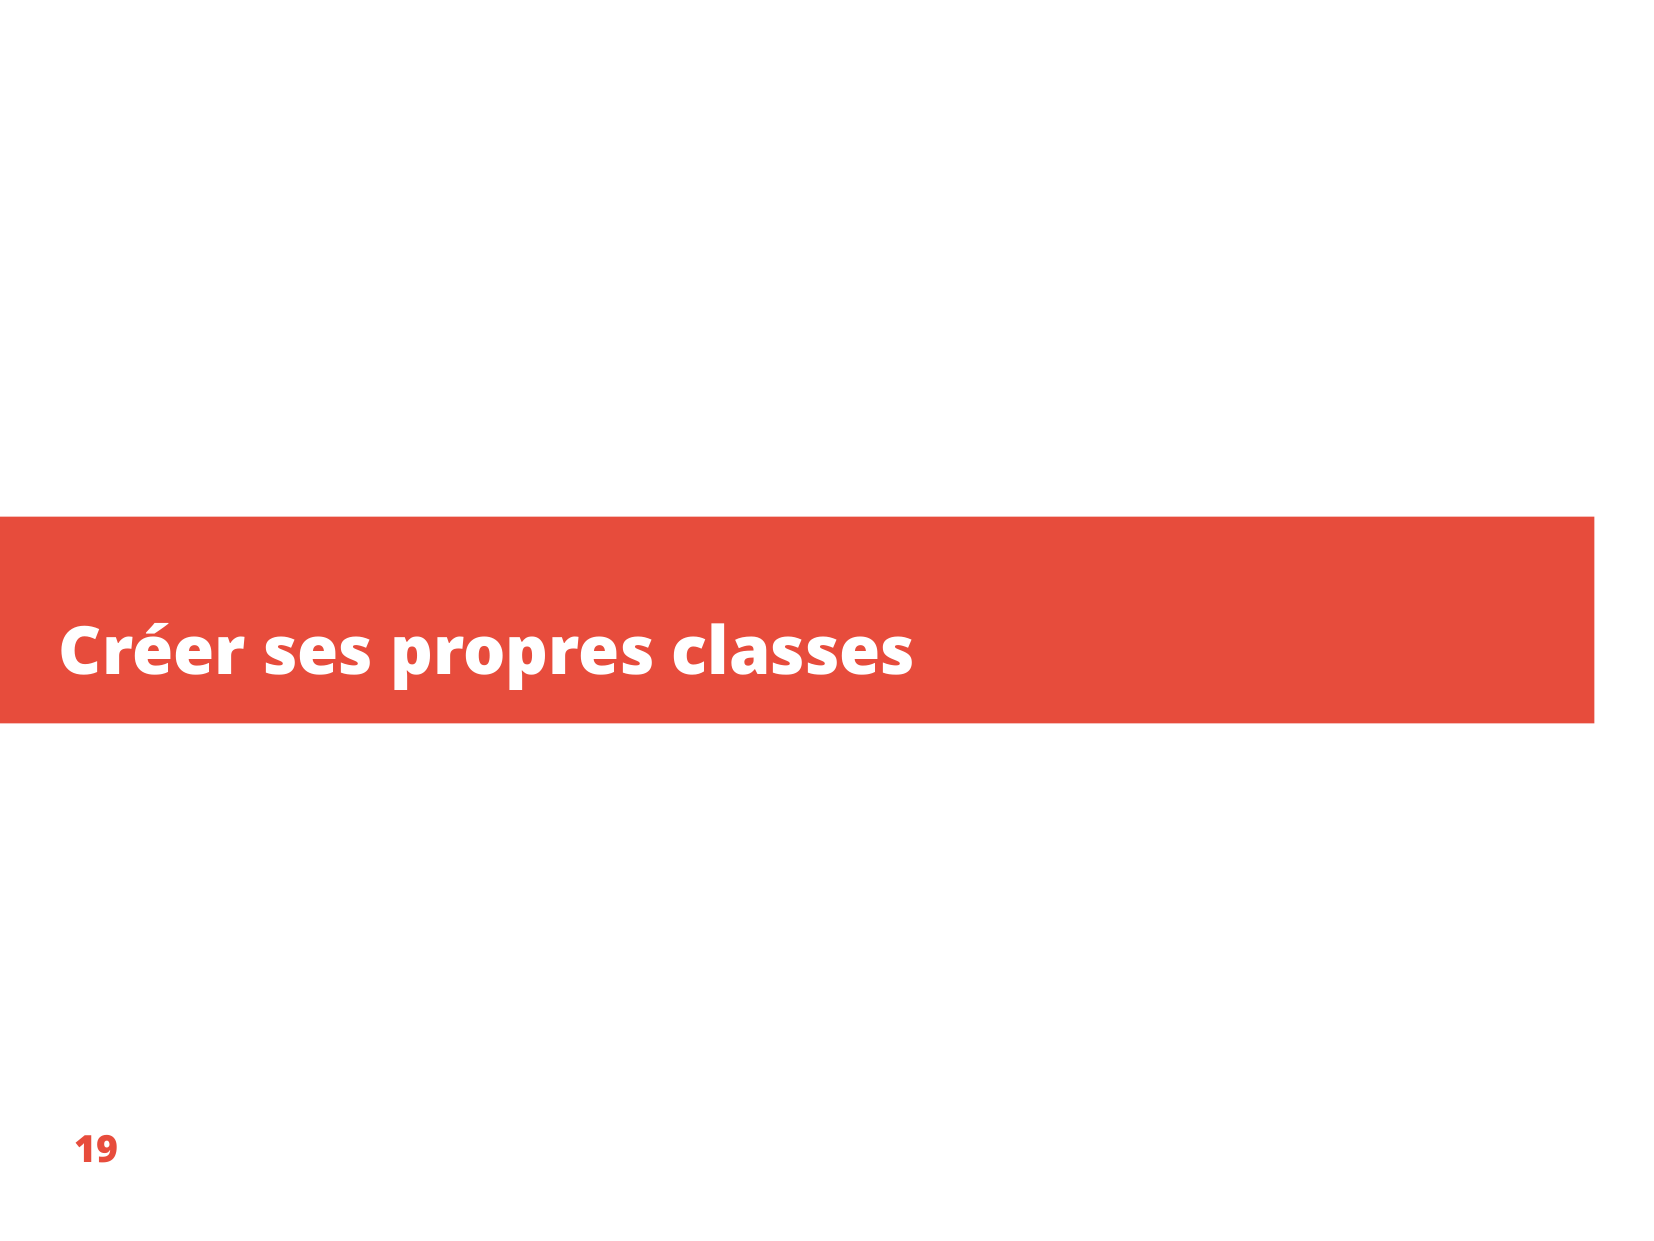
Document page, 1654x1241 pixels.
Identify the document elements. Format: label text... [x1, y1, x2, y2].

title Créer ses propres classes [59, 546, 1595, 694]
